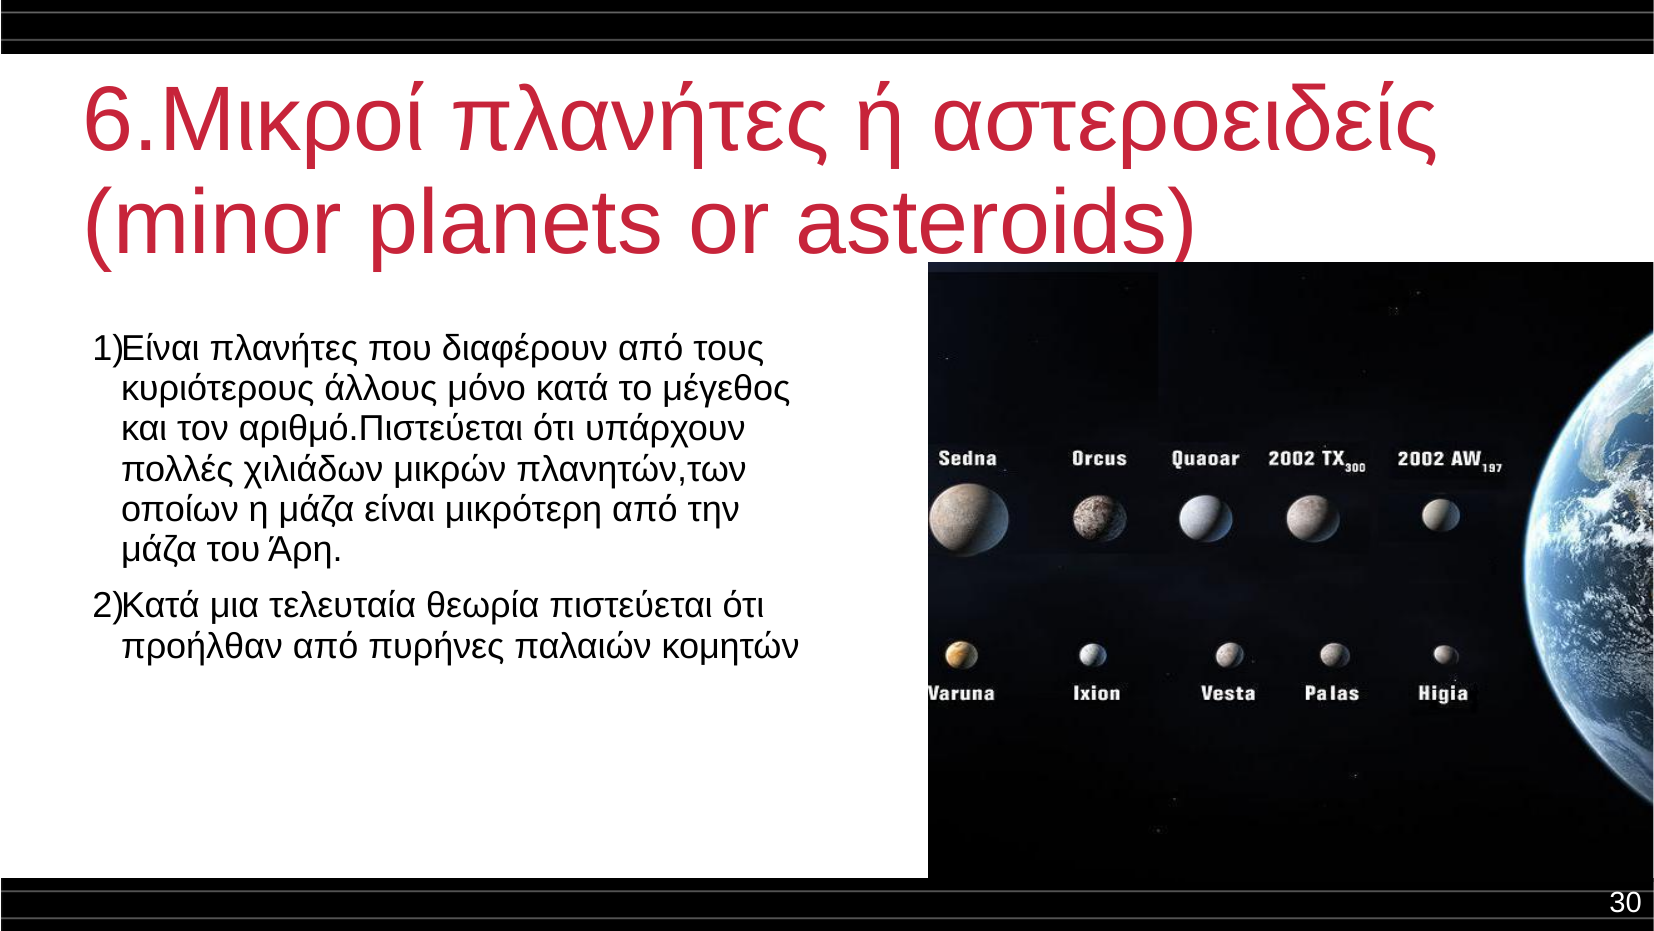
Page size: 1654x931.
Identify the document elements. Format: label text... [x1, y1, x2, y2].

title 6.Μικροί πλανήτες ή αστεροειδείς (minor planets or asteroids) [82, 67, 1571, 273]
list Είναι πλανήτες που διαφέρουν από τους κυριότερους άλλους μόνο κατά το μέγεθος και τον αριθμό.Πιστεύεται ότι υπάρχουν πολλές χιλιάδων μικρών πλανητών,των οποίων η μάζα είναι μικρότερη από την μάζα του Άρη. Κατά μια τελευταία θεωρία πιστεύεται ότι προήλθαν από πυρήνες παλαιών κομητών [82, 271, 809, 713]
picture [1, 0, 1654, 54]
picture [1, 262, 1654, 931]
